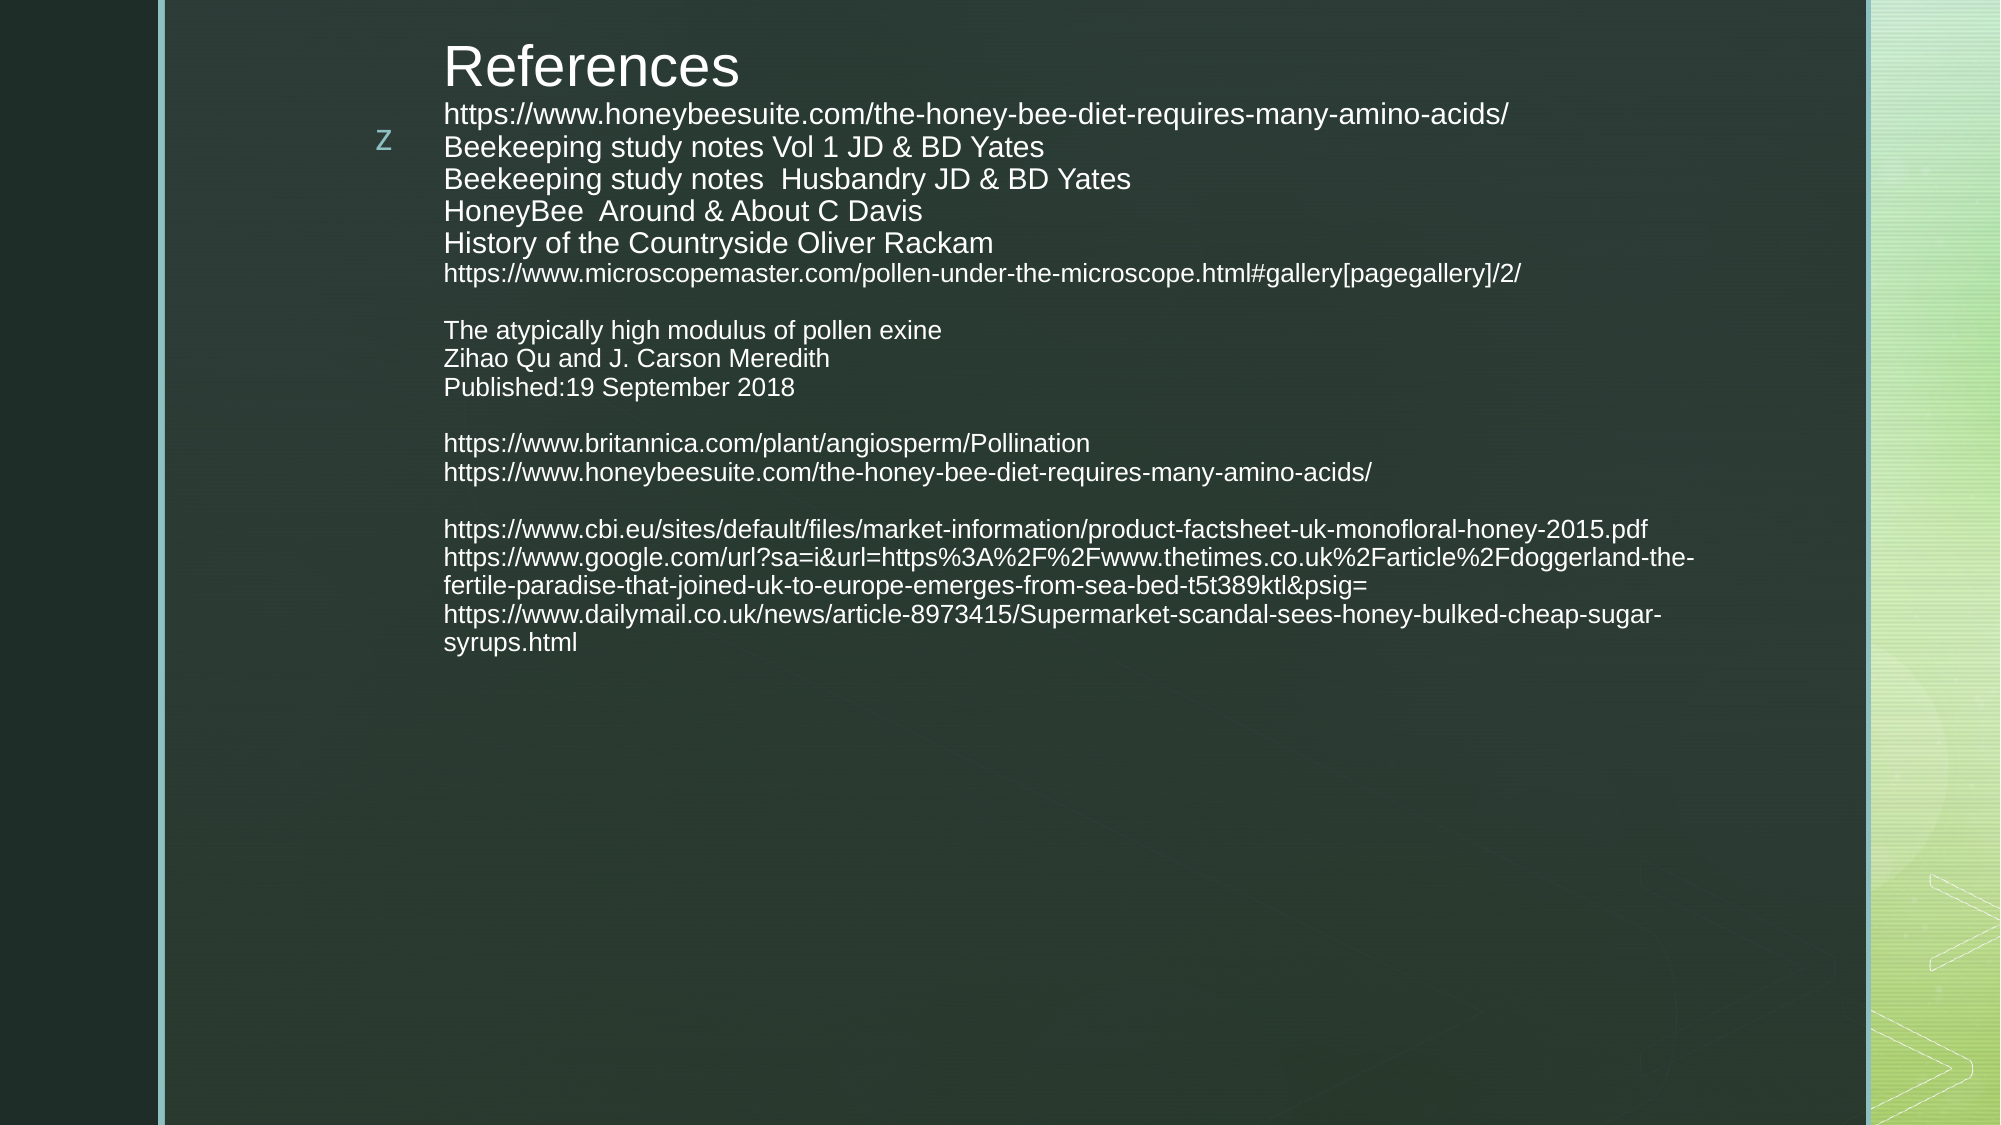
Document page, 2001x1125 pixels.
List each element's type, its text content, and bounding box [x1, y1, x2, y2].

title References https://www.honeybeesuite.com/the-honey-bee-diet-requires-many-amino-acids/ Beekeeping study notes Vol 1 JD & BD Yates Beekeeping study notes Husbandry JD & BD Yates HoneyBee Around & About C Davis History of the Countryside Oliver Rackam https://www.microscopemaster.com/pollen-under-the-microscope.html#gallery[pagegallery]/2/ The atypically high modulus of pollen exine Zihao Qu and J. Carson Meredith Published:19 September 2018 https://www.britannica.com/plant/angiosperm/Pollination https://www.honeybeesuite.com/the-honey-bee-diet-requires-many-amino-acids/ https://www.cbi.eu/sites/default/files/market-information/product-factsheet-uk-monofloral-honey-2015.pdf https://www.google.com/url?sa=i&url=https%3A%2F%2Fwww.thetimes.co.uk%2Farticle%2Fdoggerland-the-fertile-paradise-that-joined-uk-to-europe-emerges-from-sea-bed-t5t389ktl&psig= https://www.dailymail.co.uk/news/article-8973415/Supermarket-scandal-sees-honey-bulked-cheap-sugar-syrups.html [428, 28, 1734, 672]
